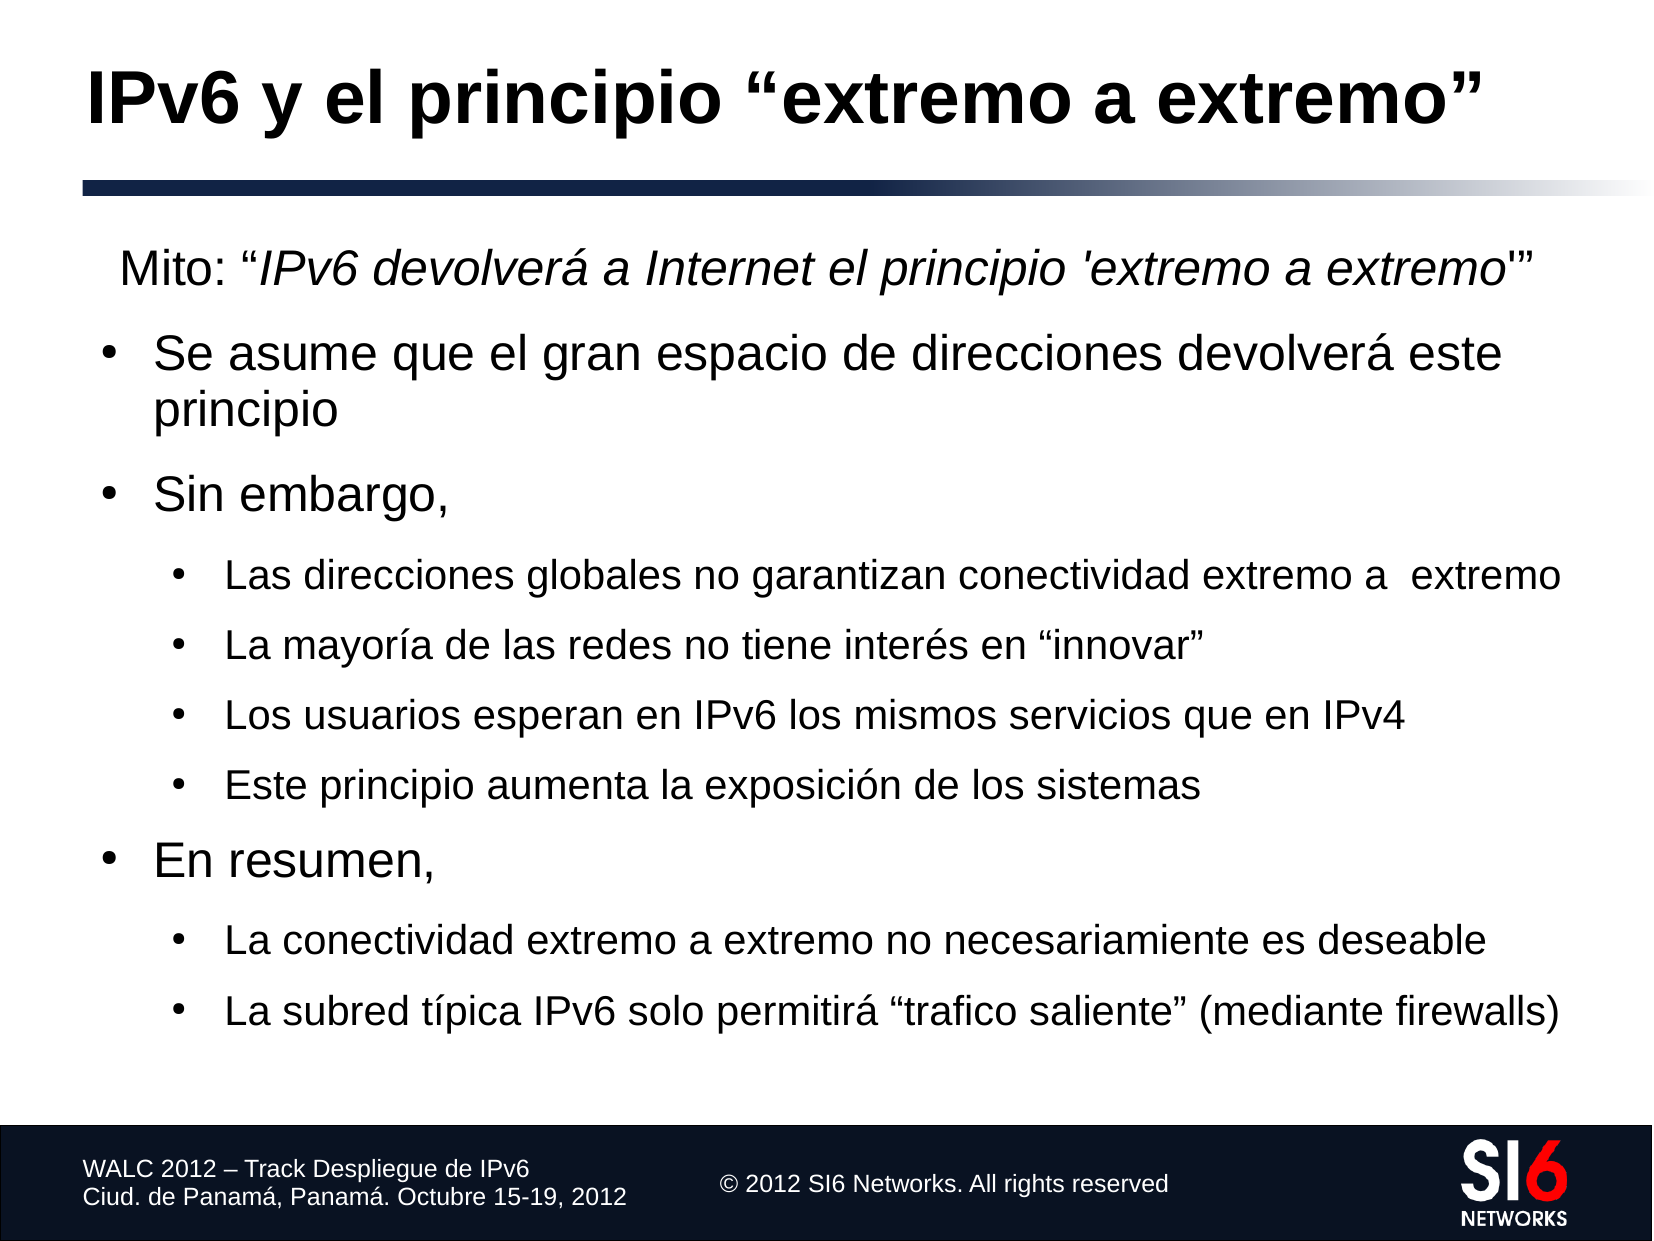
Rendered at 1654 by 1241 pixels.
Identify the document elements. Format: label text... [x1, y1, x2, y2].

title IPv6 y el principio “extremo a extremo” [86, 30, 1576, 166]
picture [1461, 1139, 1567, 1226]
list Mito: “IPv6 devolverá a Internet el principio 'extremo a extremo'” Se asume que el gran espacio de direcciones devolverá este principio Sin embargo, Las direcciones globales no garantizan conectividad extremo a extremo La mayoría de las redes no tiene interés en “innovar” Los usuarios esperan en IPv6 los mismos servicios que en IPv4 Este principio aumenta la exposición de los sistemas En resumen, La conectividad extremo a extremo no necesariamiente es deseable La subred típica IPv6 solo permitirá “trafico saliente” (mediante firewalls) [82, 240, 1571, 1059]
